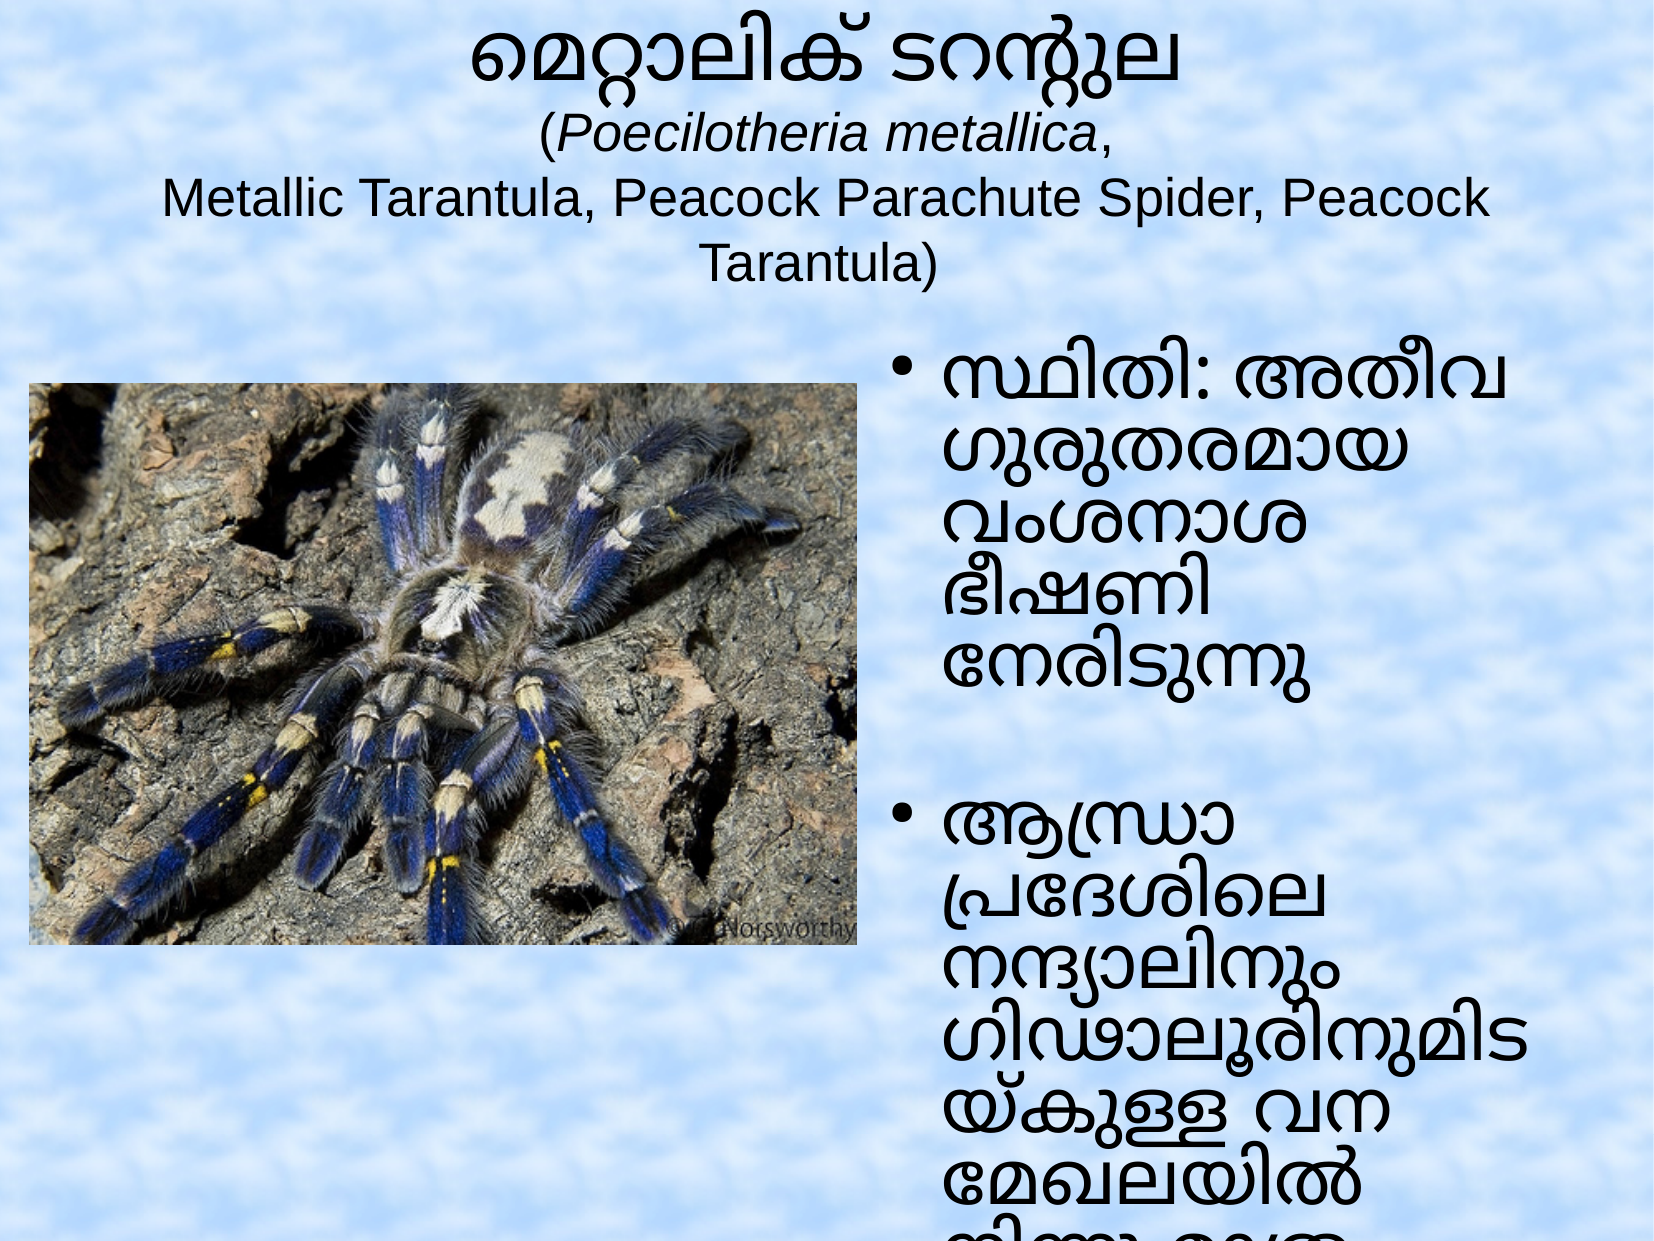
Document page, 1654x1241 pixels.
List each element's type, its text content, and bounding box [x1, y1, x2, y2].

picture [0, 0, 1654, 1241]
title മെറ്റാലിക് ടറന്റുല (Poecilotheria metallica, Metallic Tarantula, Peacock Parachute Spider, Peacock Tarantula) [82, 0, 1571, 300]
list സ്ഥിതി: അതീവ ഗുരുതരമായ വംശനാശ ഭീഷണി നേരിടുന്നു ആന്ധ്രാ പ്രദേശിലെ നന്ദ്യാലിനും ഗിഢാലൂരിനുമിടയ്കുള്ള വന മേഖലയില്‍ നിന്നു മാത്രം റിപ്പോര്‍ട്ട് ചെയ്യപ്പെട്ടിരിക്കുന്നു [856, 333, 1587, 1241]
